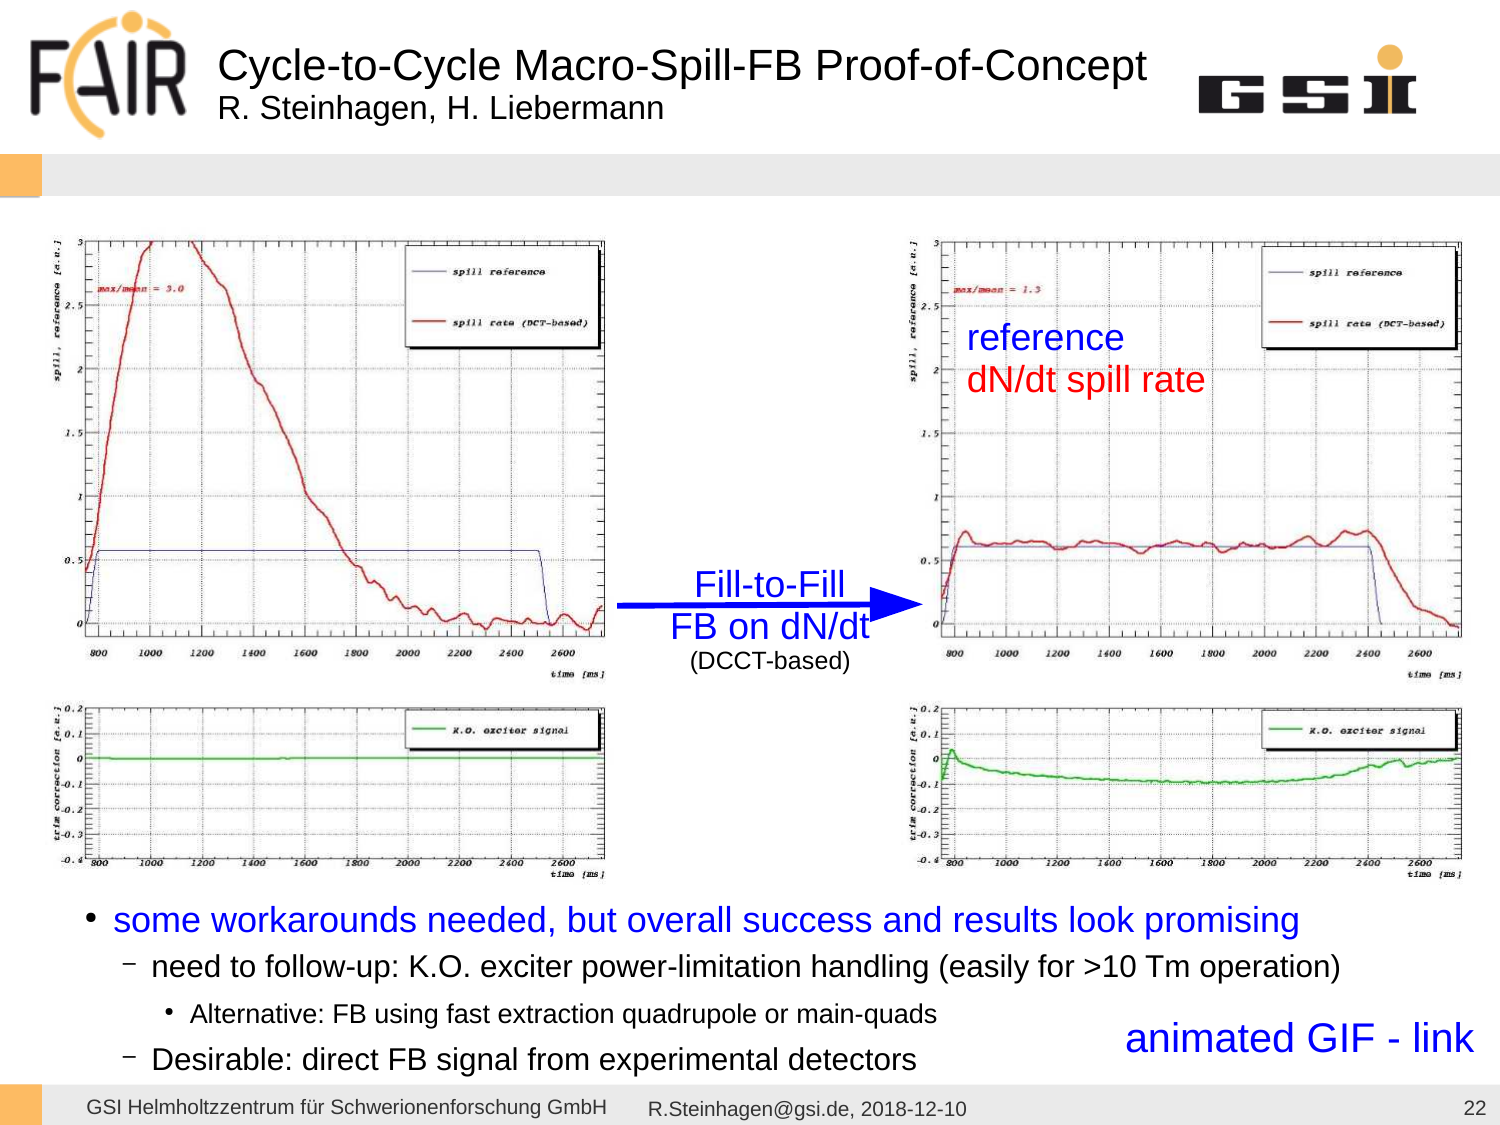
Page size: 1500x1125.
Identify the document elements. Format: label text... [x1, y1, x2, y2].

picture [1197, 42, 1419, 117]
title Cycle-to-Cycle Macro-Spill-FB Proof-of-Concept R. Steinhagen, H. Liebermann [217, 16, 1189, 152]
list some workarounds needed, but overall success and results look promising need to follow-up: K.O. exciter power-limitation handling (easily for >10 Tm operation) Alternative: FB using fast extraction quadrupole or main-quads Desirable: direct FB signal from experimental detectors [75, 896, 1425, 1080]
picture [30, 9, 187, 141]
picture [869, 220, 1486, 894]
text_box reference dN/dt spill rate [952, 309, 1221, 409]
picture [13, 219, 629, 894]
text_box animated GIF - link [1110, 1007, 1490, 1069]
